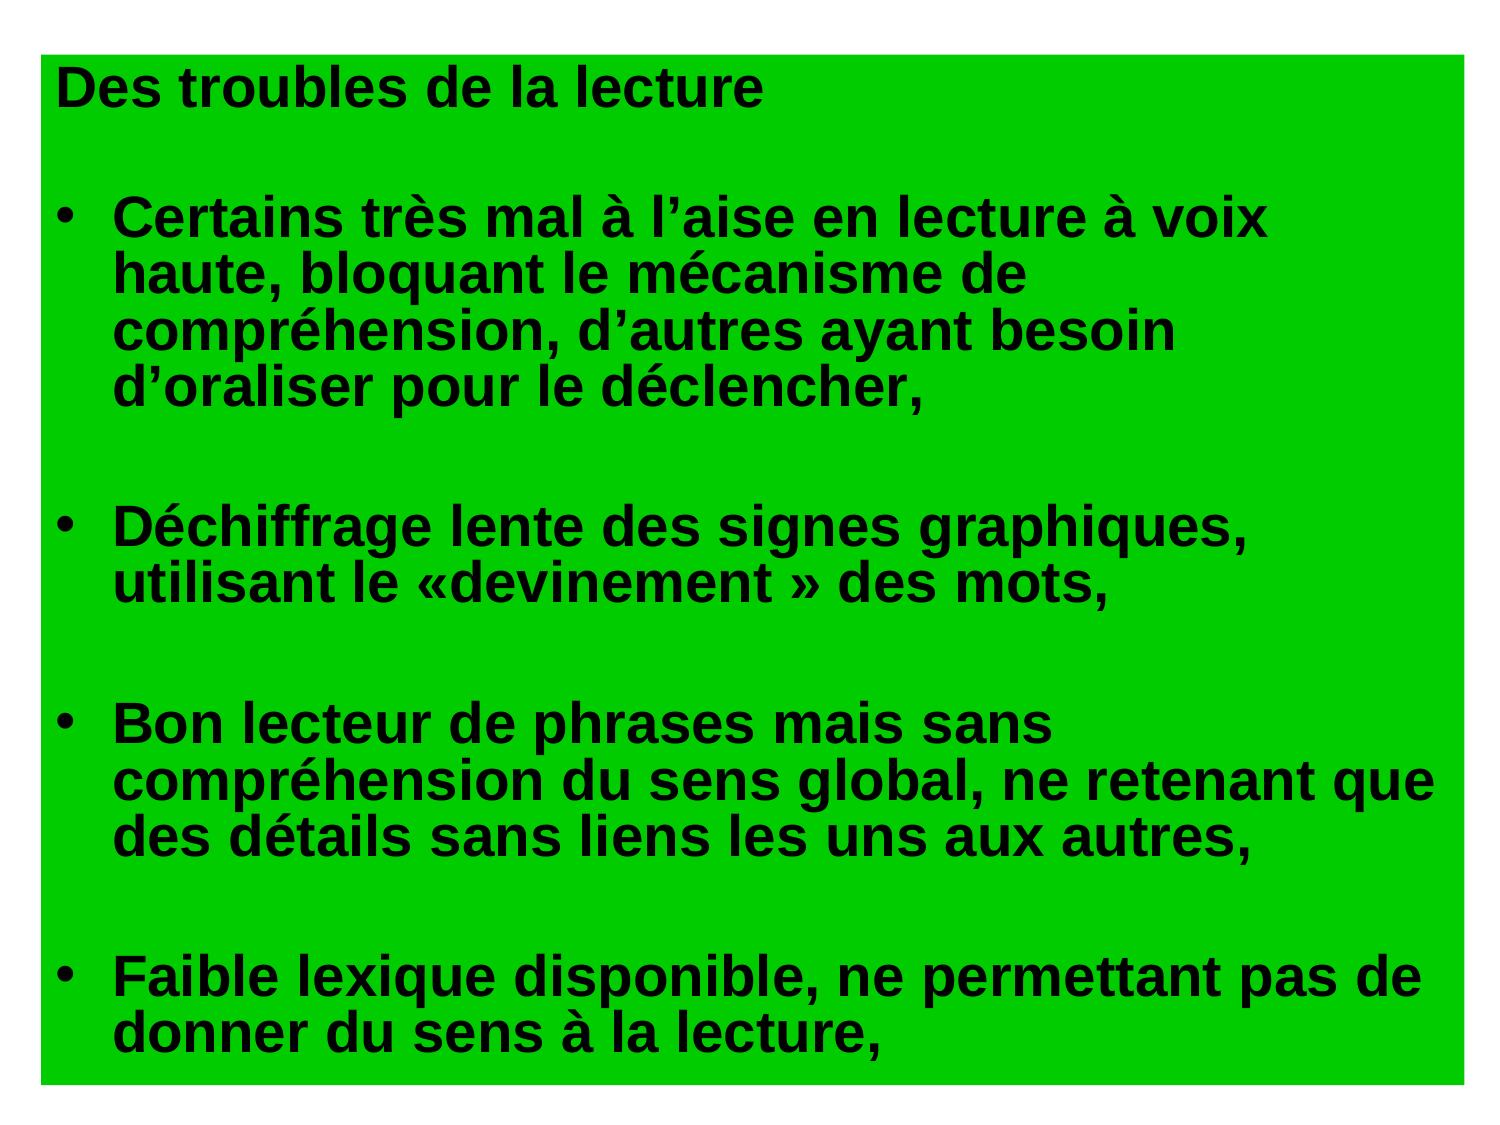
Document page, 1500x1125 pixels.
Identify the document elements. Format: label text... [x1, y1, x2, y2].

list Des troubles de la lecture Certains très mal à l’aise en lecture à voix haute, bloquant le mécanisme de compréhension, d’autres ayant besoin d’oraliser pour le déclencher, Déchiffrage lente des signes graphiques, utilisant le «devinement » des mots, Bon lecteur de phrases mais sans compréhension du sens global, ne retenant que des détails sans liens les uns aux autres, Faible lexique disponible, ne permettant pas de donner du sens à la lecture, [41, 54, 1465, 1086]
